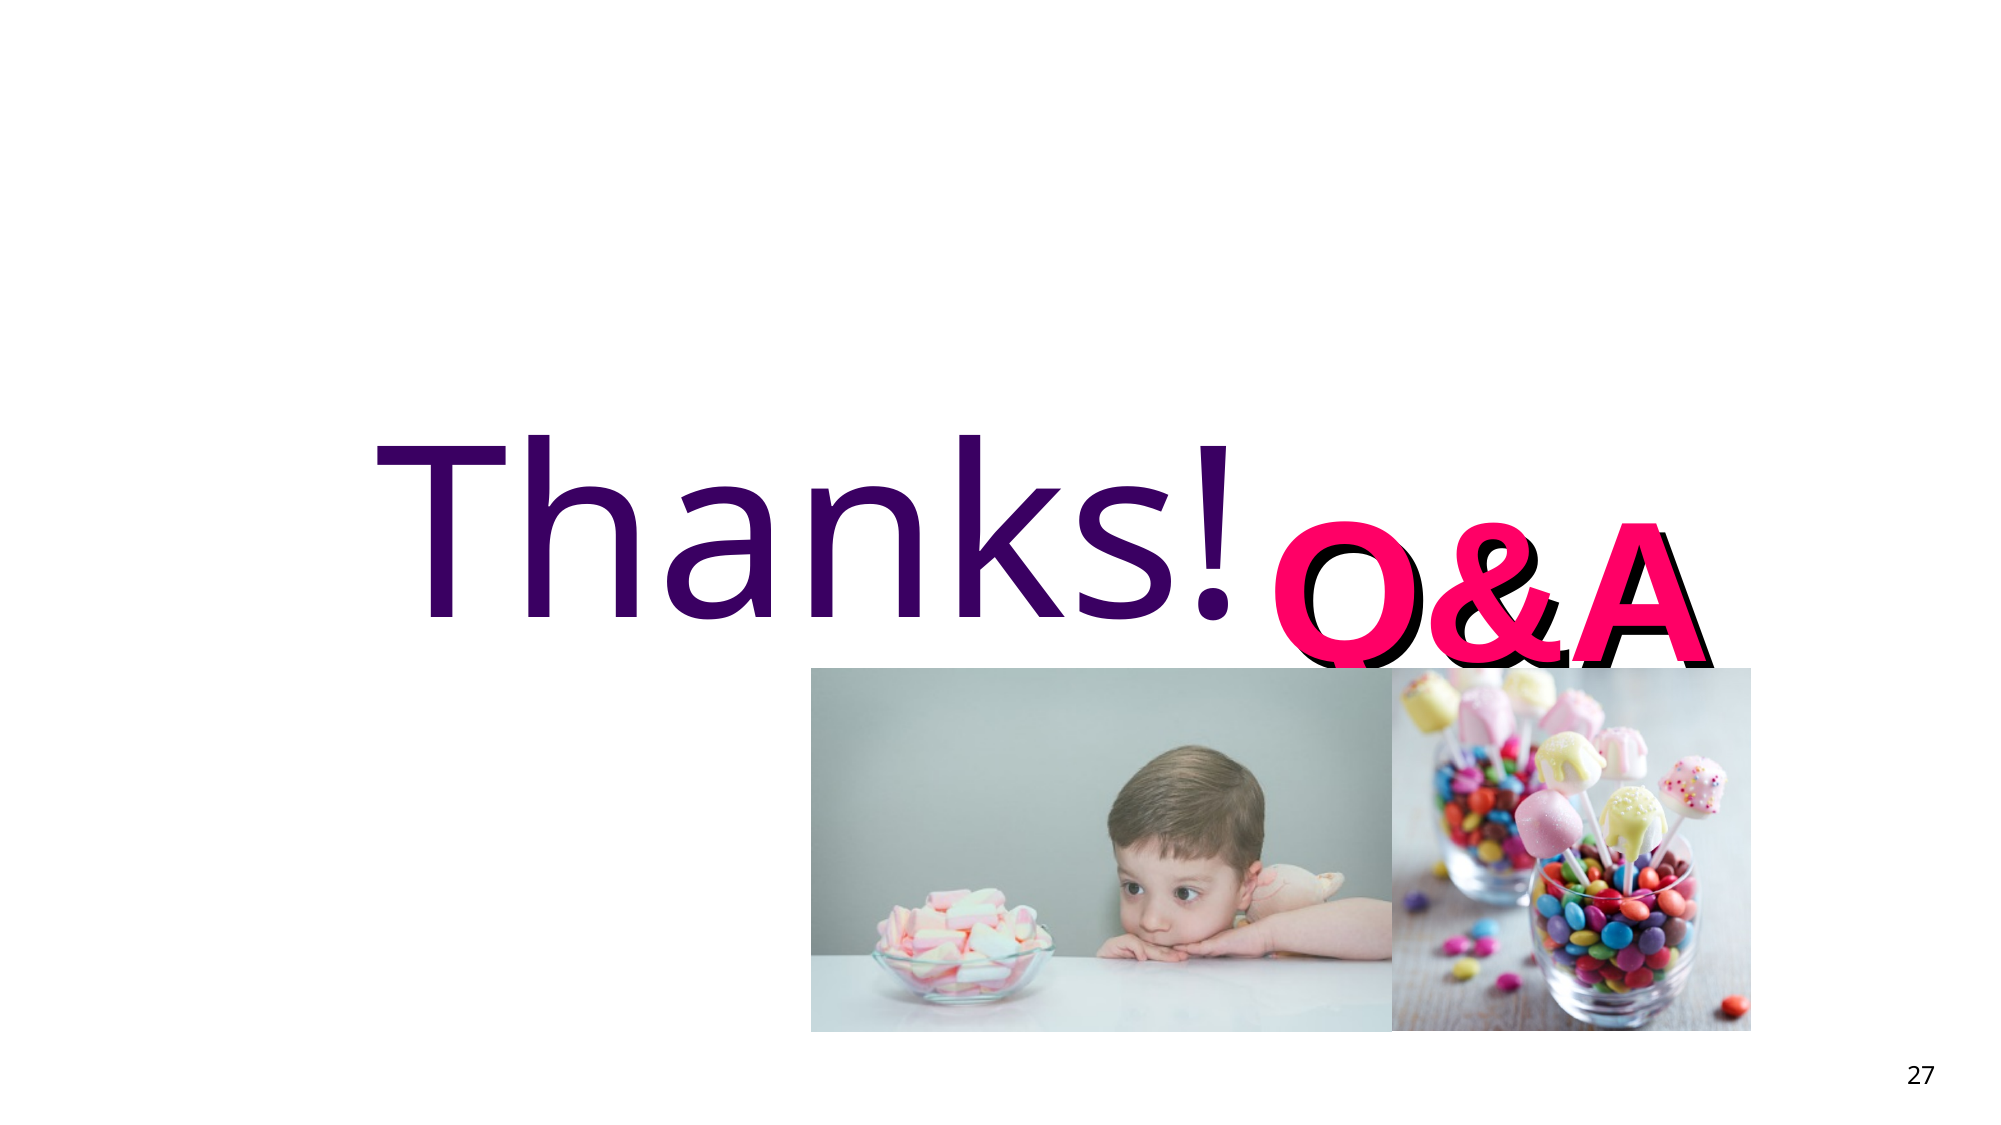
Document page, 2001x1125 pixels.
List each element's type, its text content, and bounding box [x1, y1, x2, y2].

title Q&A [814, 454, 2000, 642]
picture [811, 668, 1751, 1032]
text_box Thanks! [342, 363, 1280, 545]
text_box 27 [1892, 1043, 1955, 1094]
